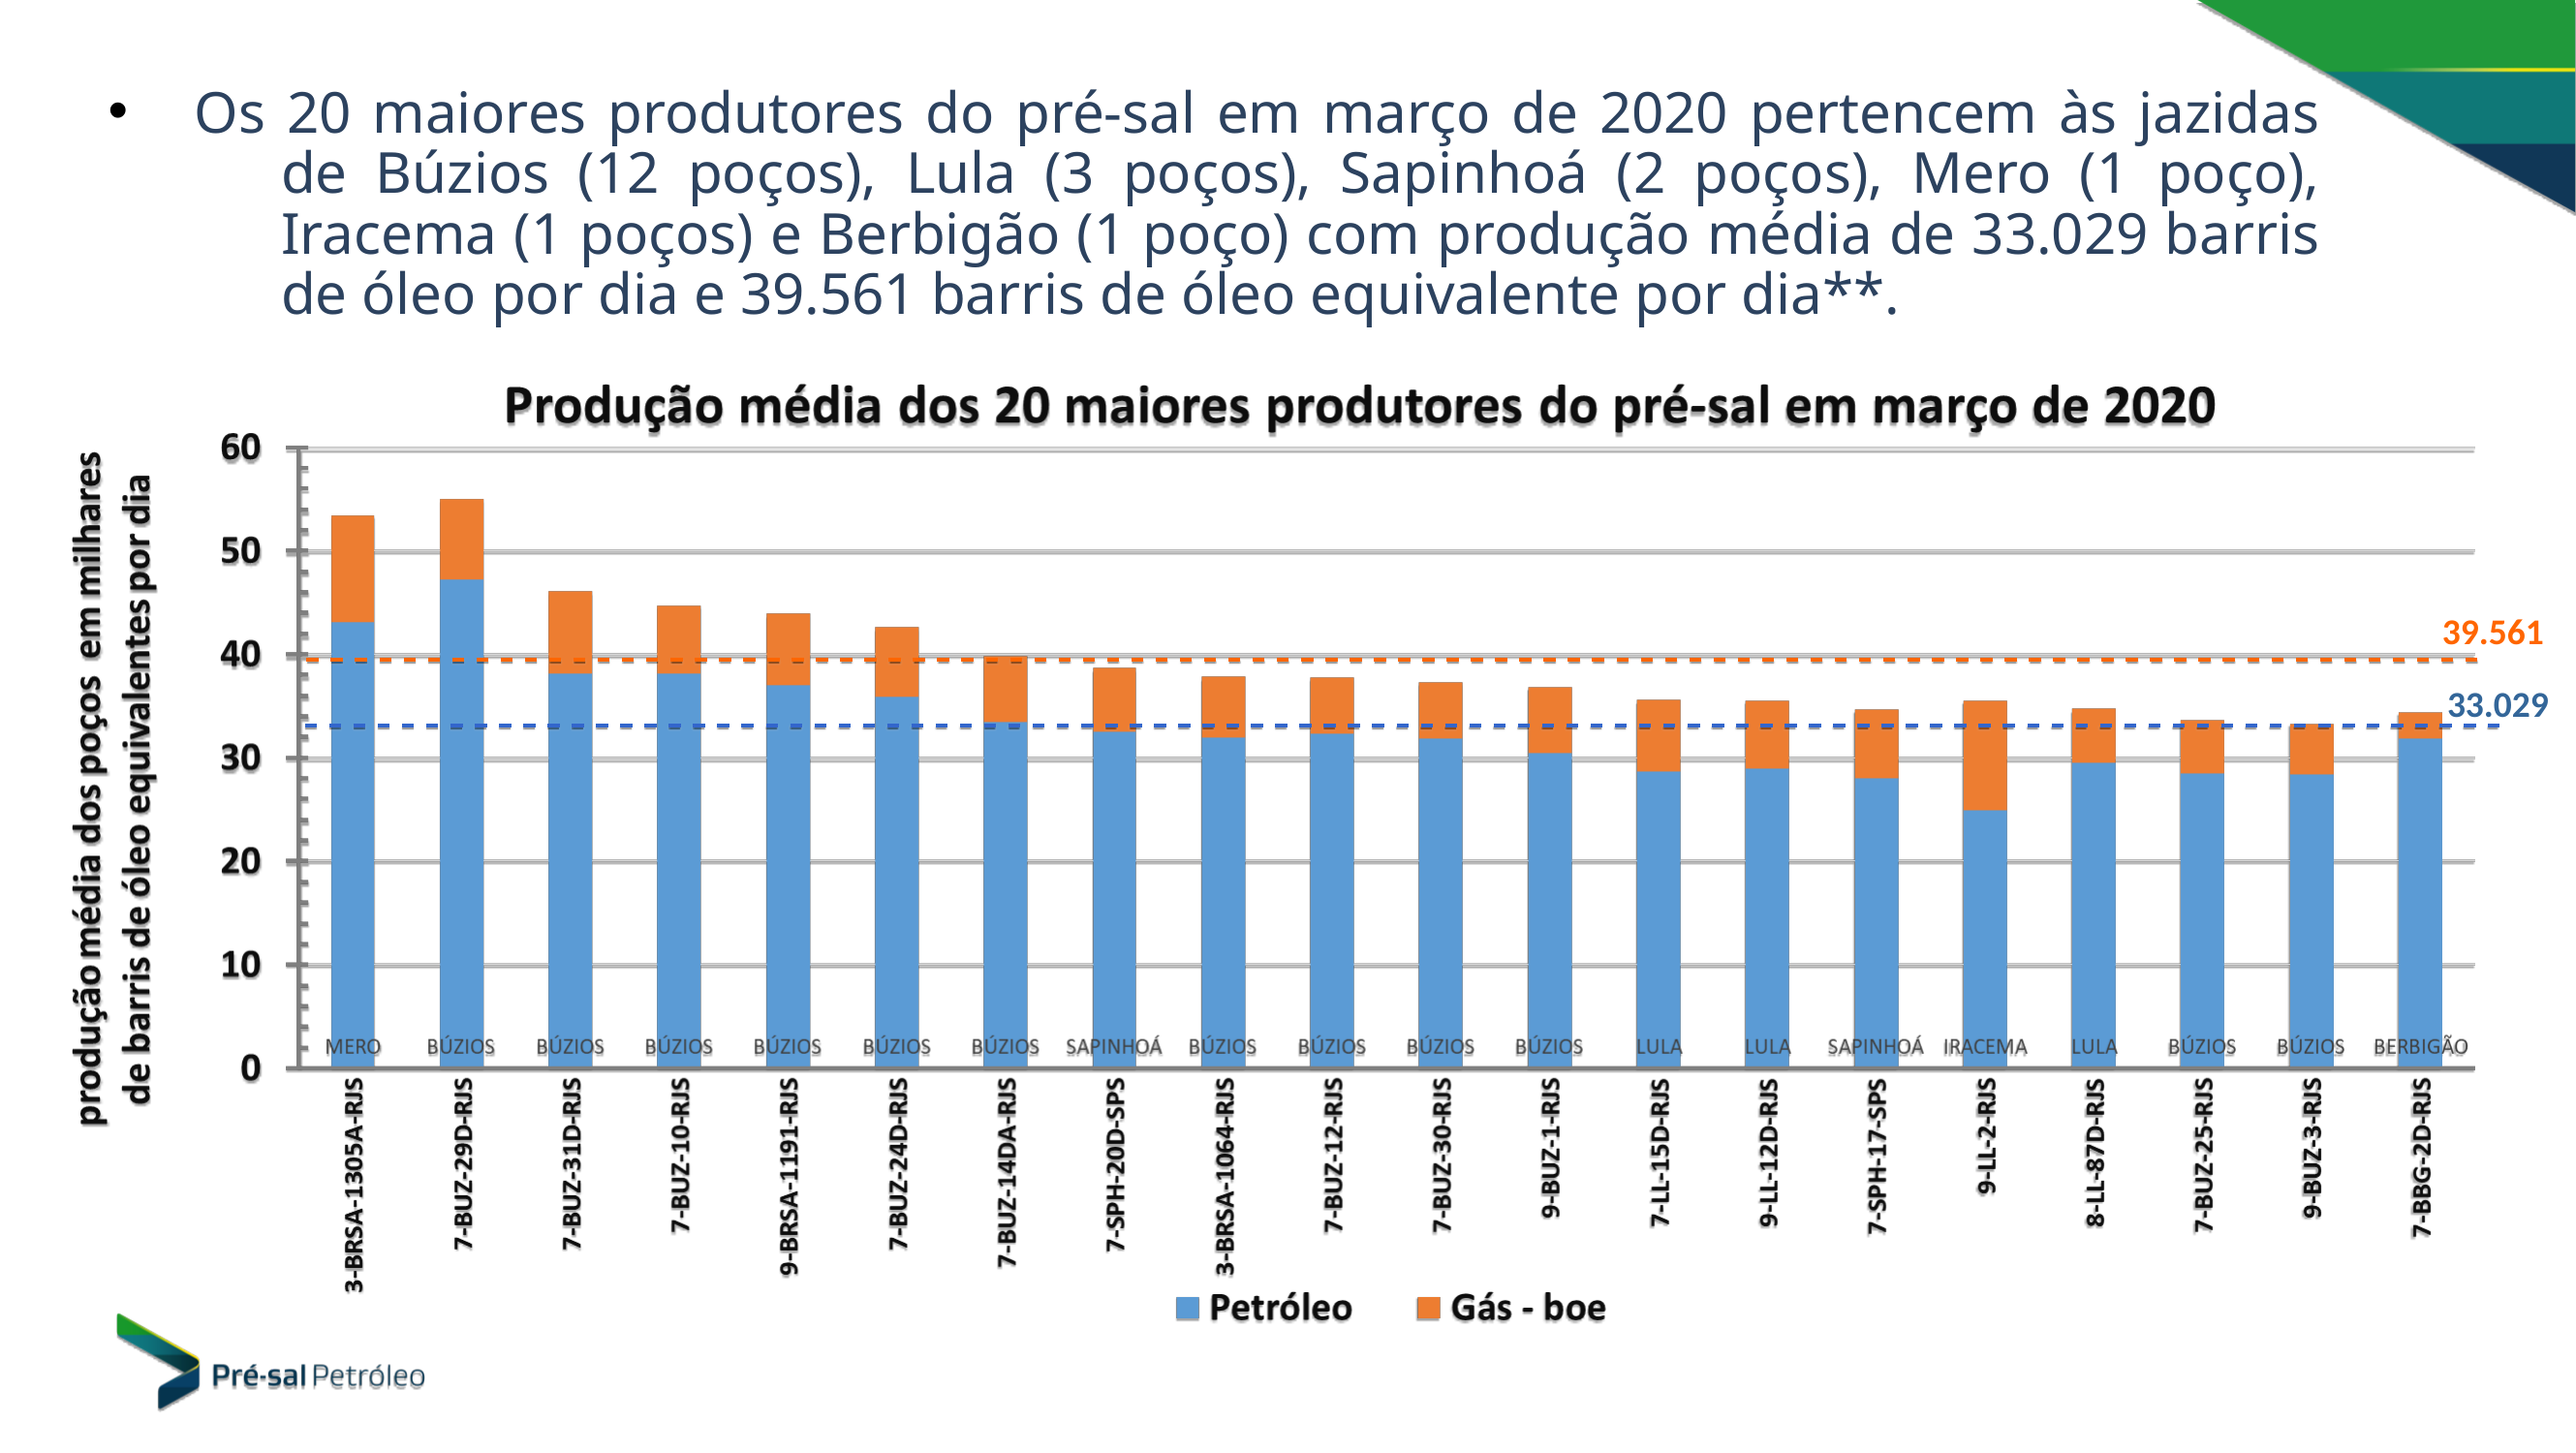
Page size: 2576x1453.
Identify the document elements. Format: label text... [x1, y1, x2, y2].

text_box 39.561 [2427, 600, 2569, 660]
text_box Os 20 maiores produtores do pré-sal em março de 2020 pertencem às jazidas de Búzios (12 poços), Lula (3 poços), Sapinhoá (2 poços), Mero (1 poço), Iracema (1 poços) e Berbigão (1 poço) com produção média de 33.029 barris de óleo por dia e 39.561 barris de óleo equivalente por dia**. [93, 76, 2335, 307]
picture [51, 300, 2525, 1336]
text_box 33.029 [2433, 673, 2575, 733]
